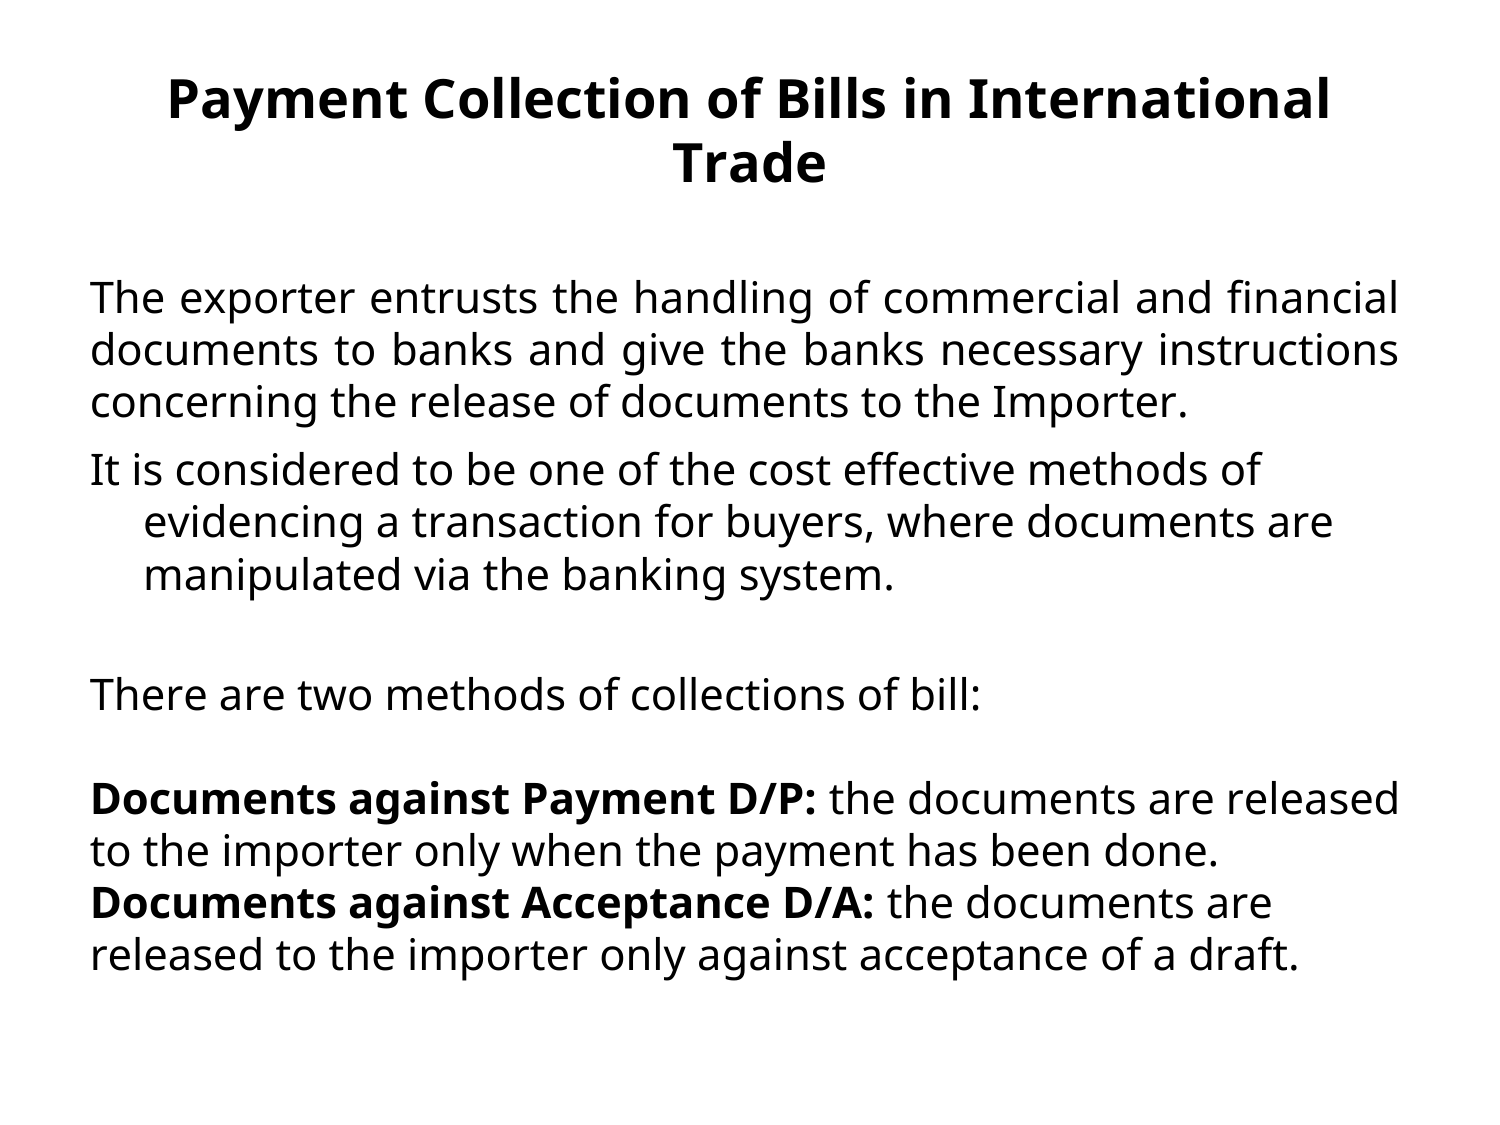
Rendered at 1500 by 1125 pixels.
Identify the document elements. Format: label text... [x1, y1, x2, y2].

list The exporter entrusts the handling of commercial and financial documents to banks and give the banks necessary instructions concerning the release of documents to the Importer. It is considered to be one of the cost effective methods of evidencing a transaction for buyers, where documents are manipulated via the banking system. There are two methods of collections of bill: Documents against Payment D/P: the documents are released to the importer only when the payment has been done. Documents against Acceptance D/A: the documents are released to the importer only against acceptance of a draft. [75, 262, 1425, 1063]
title Payment Collection of Bills in International Trade [75, 45, 1425, 213]
